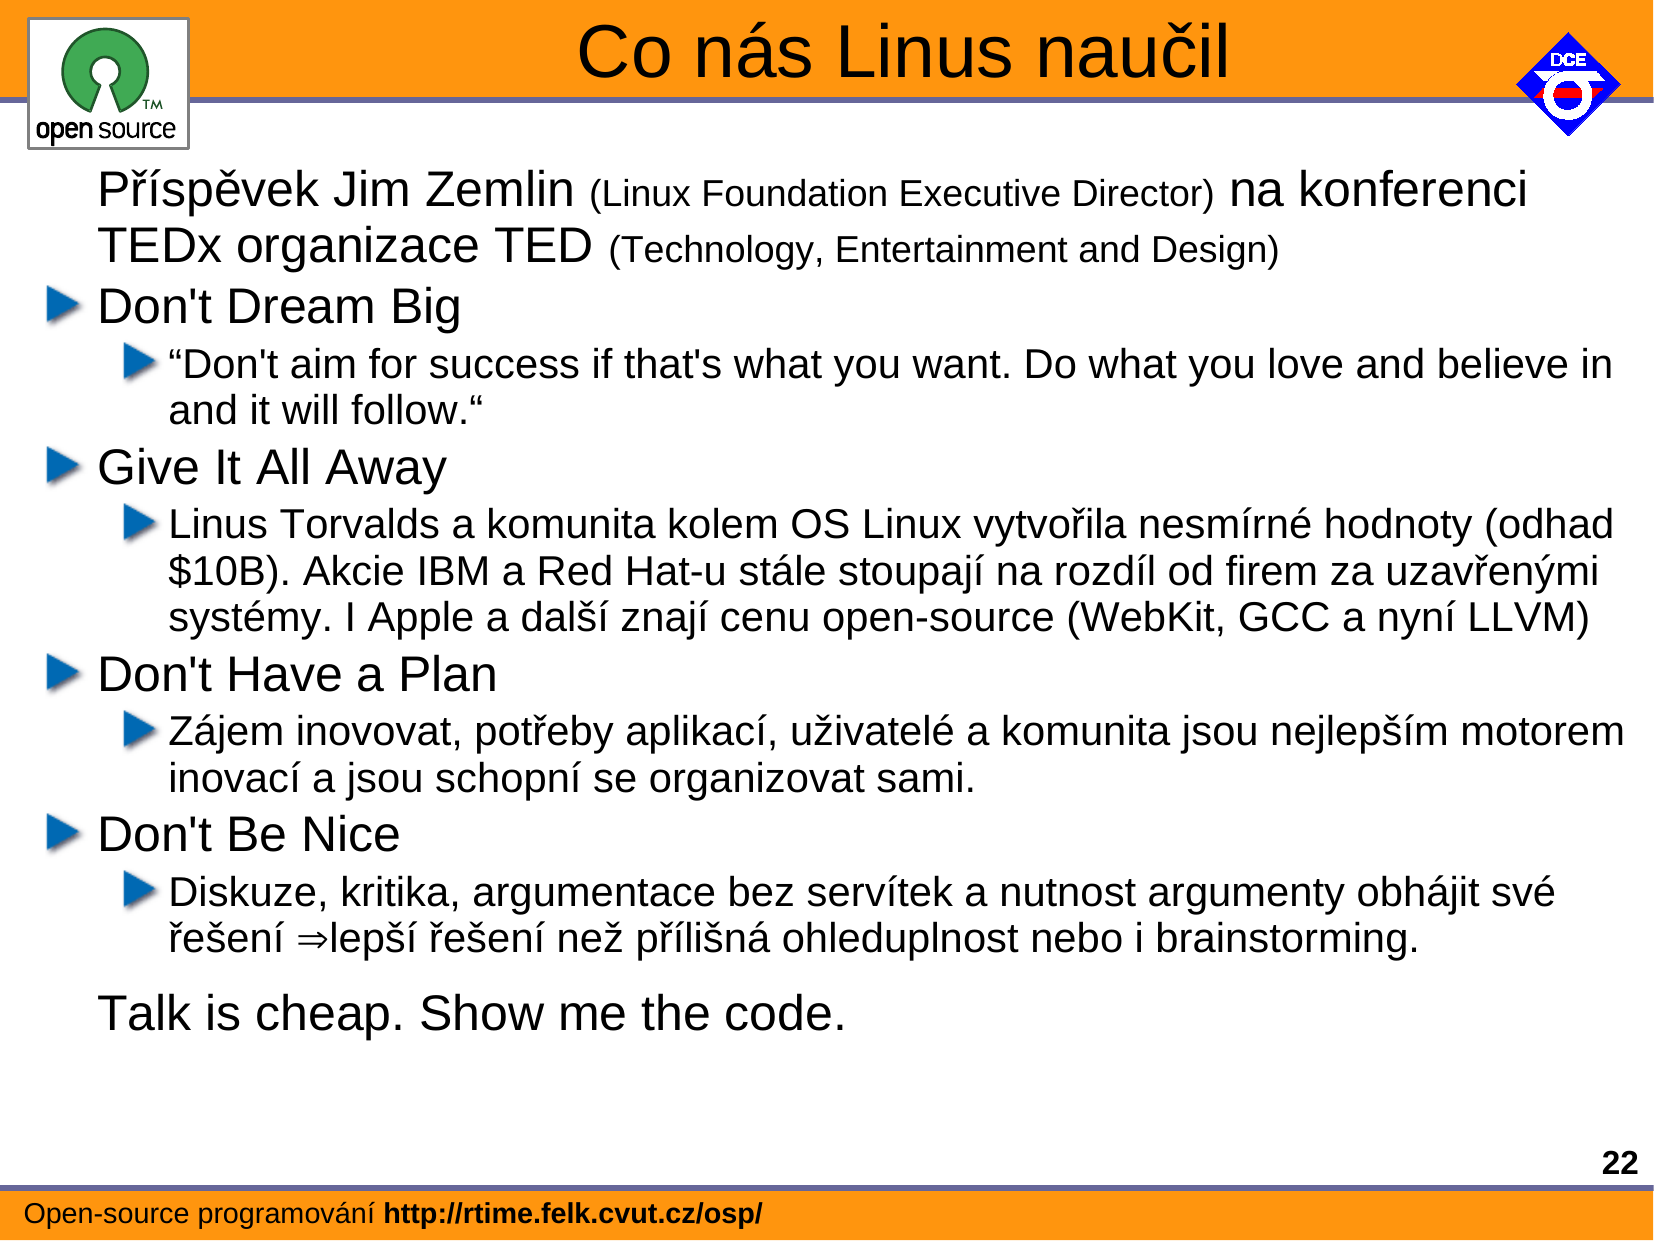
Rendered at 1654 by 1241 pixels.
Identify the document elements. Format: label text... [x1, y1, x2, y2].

title Co nás Linus naučil [178, 4, 1631, 98]
list Příspěvek Jim Zemlin (Linux Foundation Executive Director) na konferenci TEDx organizace TED (Technology, Entertainment and Design) Don't Dream Big “Don't aim for success if that's what you want. Do what you love and believe in and it will follow.“ Give It All Away Linus Torvalds a komunita kolem OS Linux vytvořila nesmírné hodnoty (odhad $10B). Akcie IBM a Red Hat-u stále stoupají na rozdíl od firem za uzavřenými systémy. I Apple a další znají cenu open-source (WebKit, GCC a nyní LLVM) Don't Have a Plan Zájem inovovat, potřeby aplikací, uživatelé a komunita jsou nejlepším motorem inovací a jsou schopní se organizovat sami. Don't Be Nice Diskuze, kritika, argumentace bez servítek a nutnost argumenty obhájit své řešení ⇒lepší řešení než přílišná ohleduplnost nebo i brainstorming. Talk is cheap. Show me the code. [26, 161, 1627, 1155]
